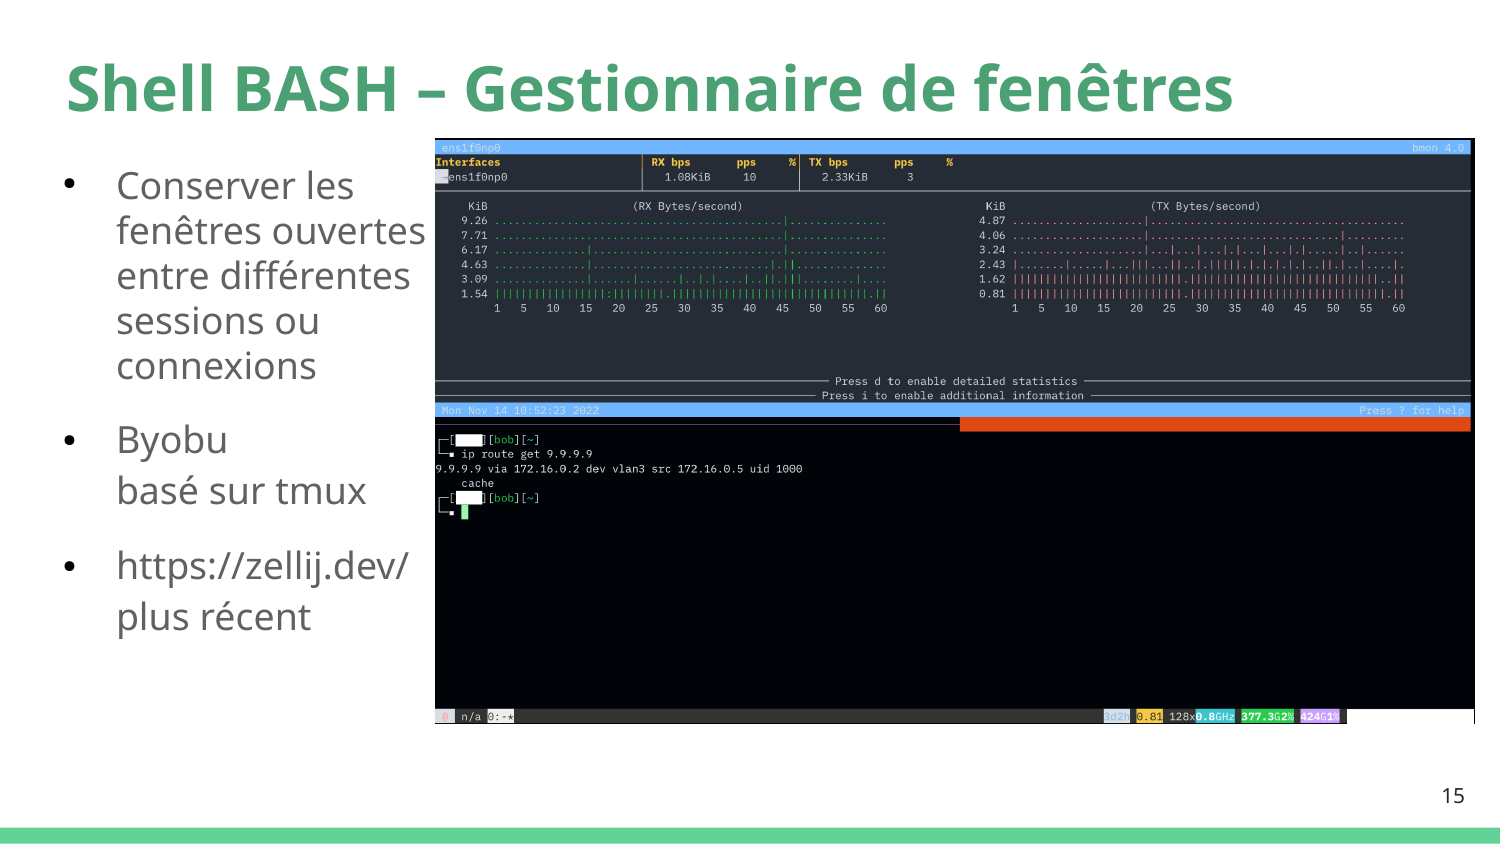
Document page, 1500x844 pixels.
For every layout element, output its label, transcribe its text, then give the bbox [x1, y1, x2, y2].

title Shell BASH – Gestionnaire de fenêtres [51, 23, 1449, 117]
picture [435, 138, 1475, 724]
slide_number <numéro> [1389, 764, 1480, 830]
list Conserver les fenêtres ouvertes entre différentes sessions ou connexions Byobu basé sur tmux https://zellij.dev/ plus récent [45, 161, 502, 768]
